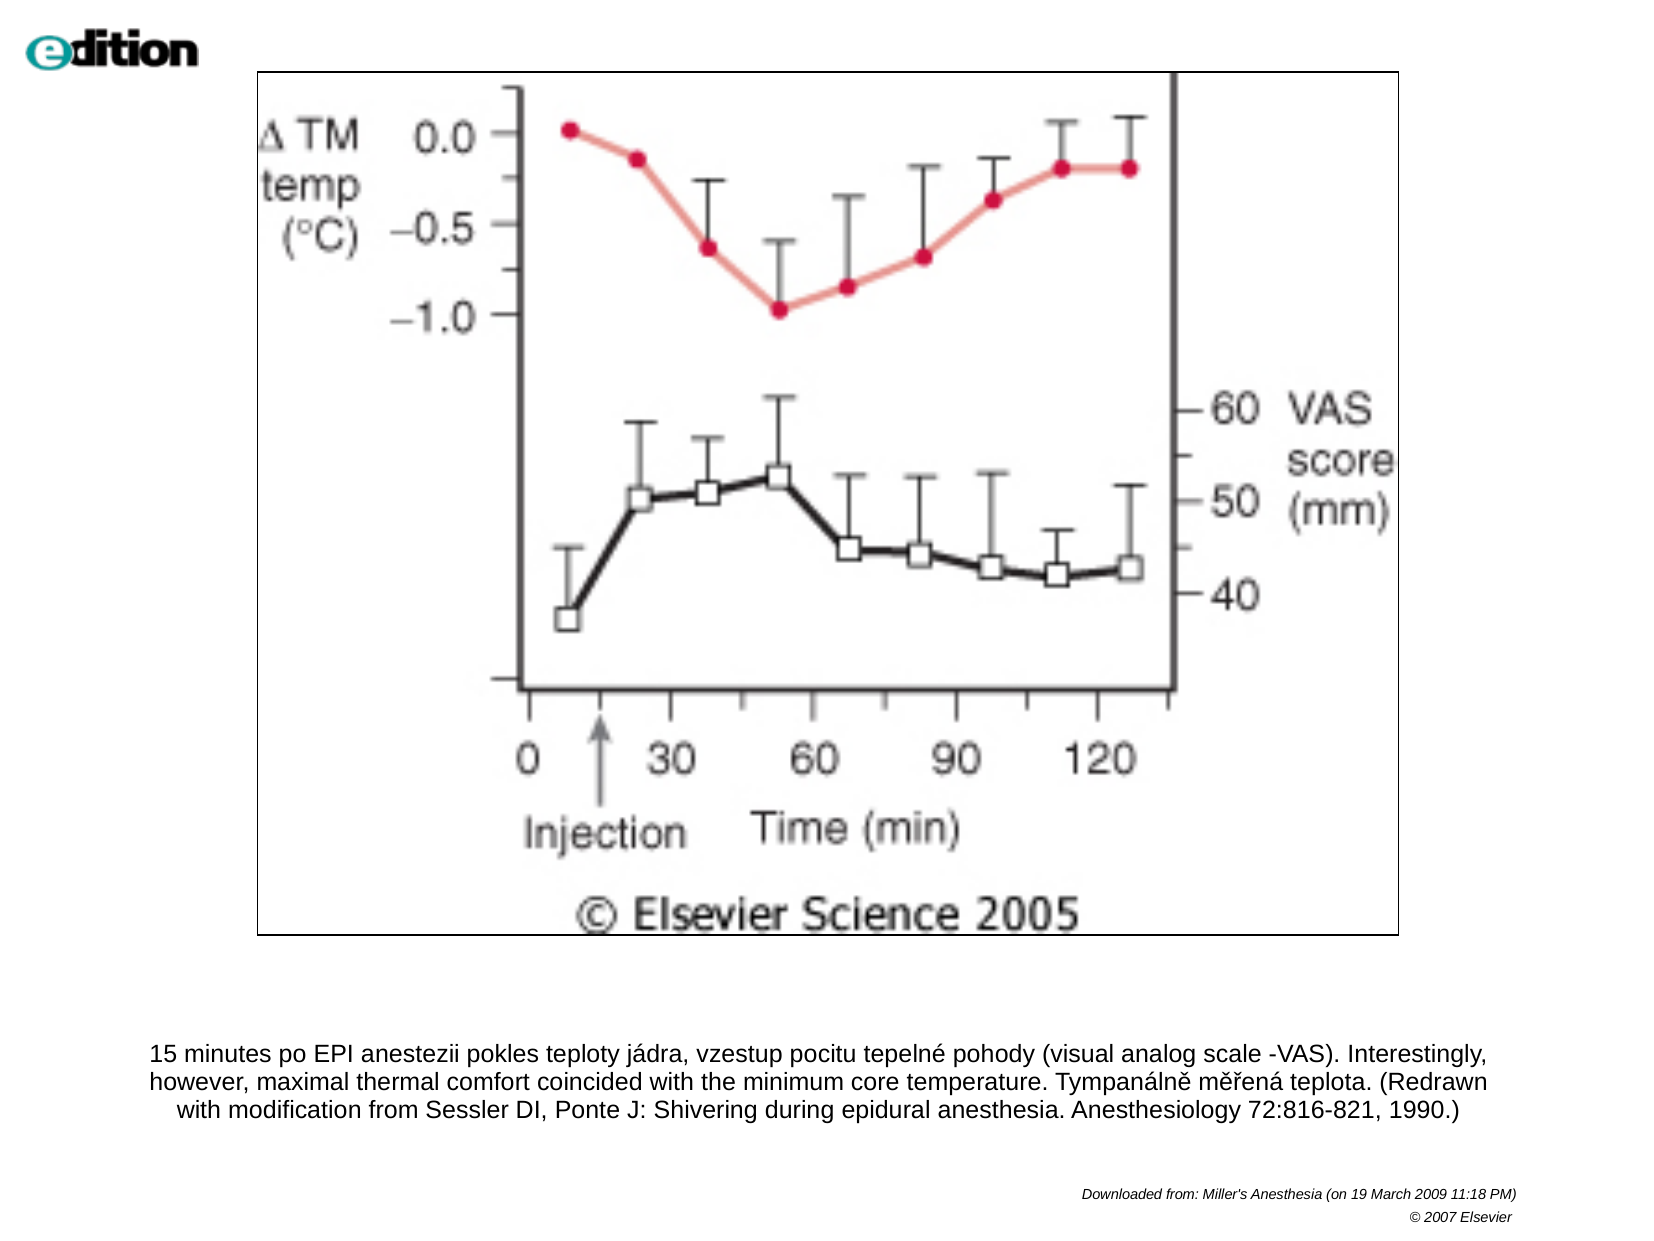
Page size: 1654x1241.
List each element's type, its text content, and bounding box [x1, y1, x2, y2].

text_box 15 minutes po EPI anestezii pokles teploty jádra, vzestup pocitu tepelné pohody (visual analog scale -VAS). Interestingly, however, maximal thermal comfort coincided with the minimum core temperature. Tympanálně měřená teplota. (Redrawn with modification from Sessler DI, Ponte J: Shivering during epidural anesthesia. Anesthesiology 72:816-821, 1990.) [110, 1032, 1530, 1132]
picture [19, 20, 199, 78]
text_box © 2007 Elsevier [723, 1201, 1531, 1234]
text_box Downloaded from: Miller's Anesthesia (on 19 March 2009 11:18 PM) [724, 1178, 1532, 1211]
picture [258, 72, 1398, 935]
